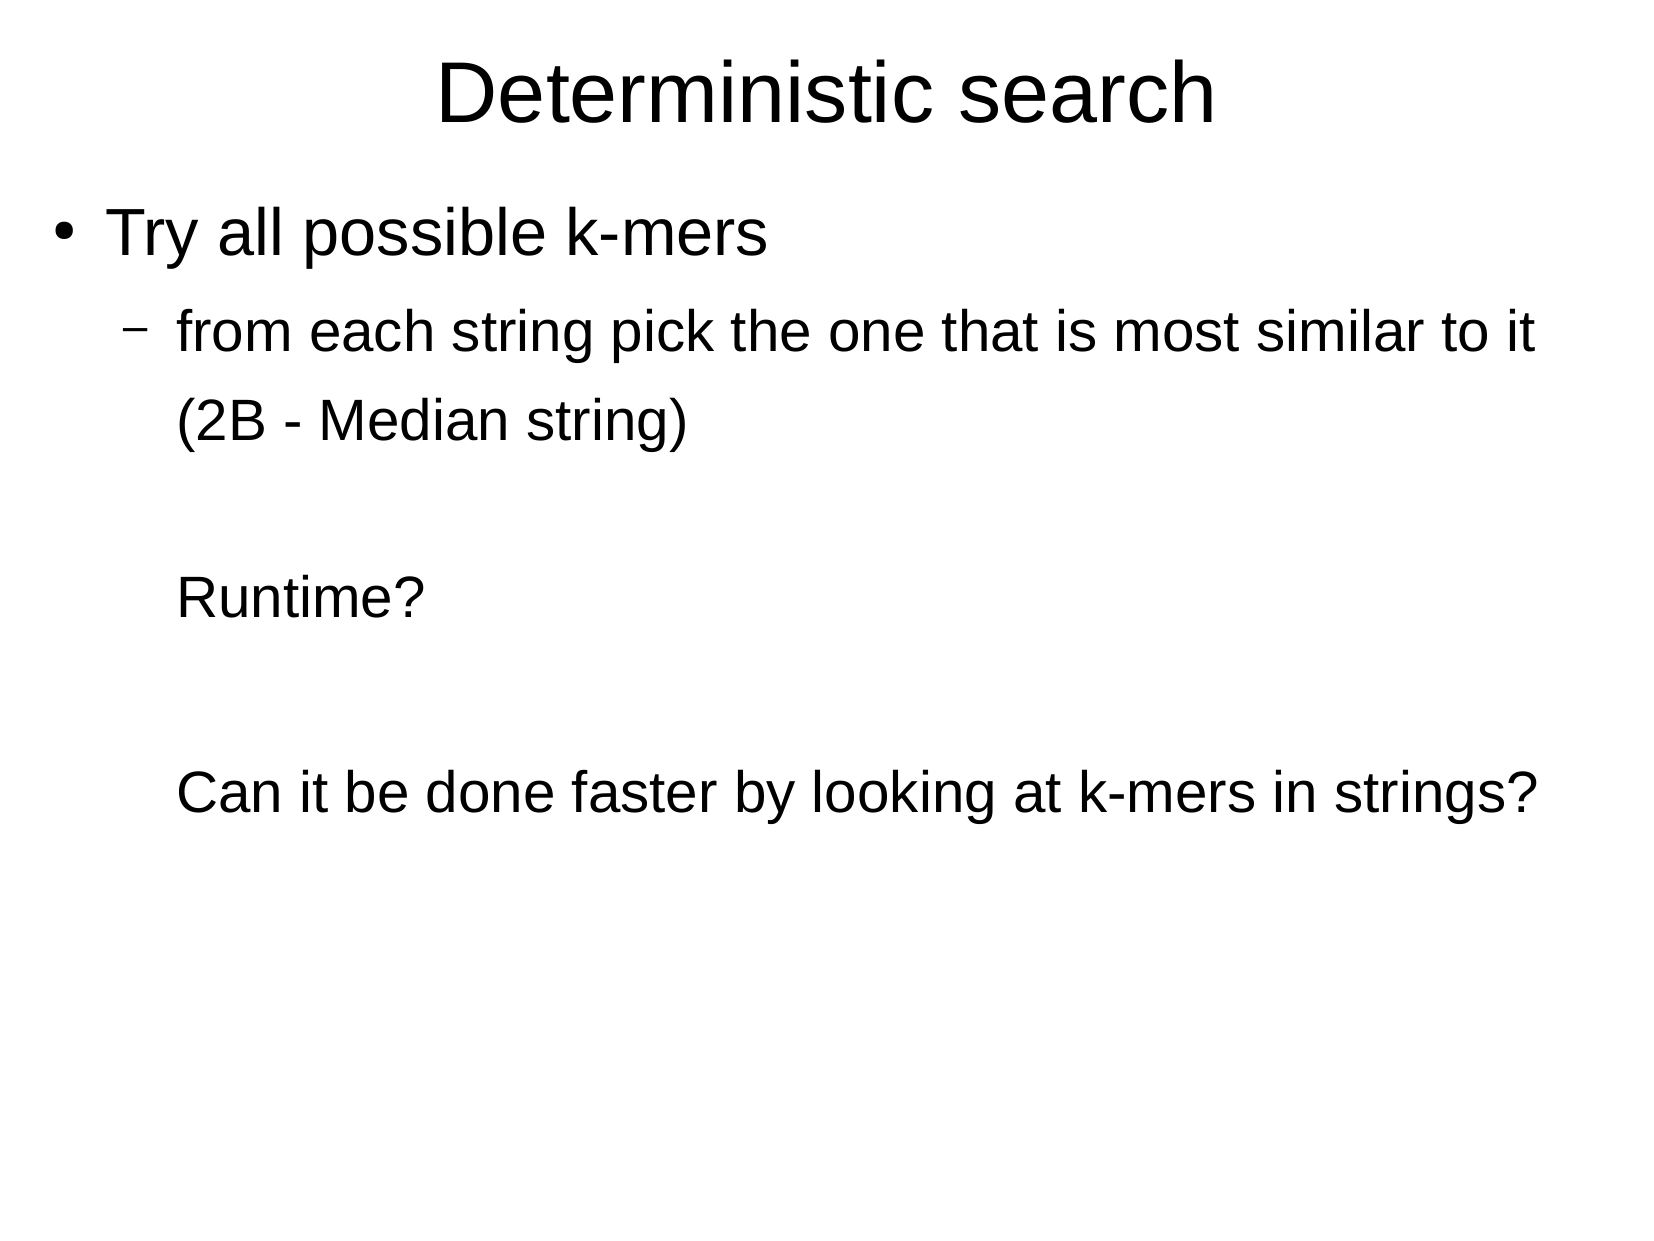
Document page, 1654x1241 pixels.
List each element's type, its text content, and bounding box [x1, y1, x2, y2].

title Deterministic search [31, 19, 1623, 165]
list Try all possible k-mers from each string pick the one that is most similar to it (2B - Median string) Runtime? Can it be done faster by looking at k-mers in strings? [34, 194, 1620, 914]
